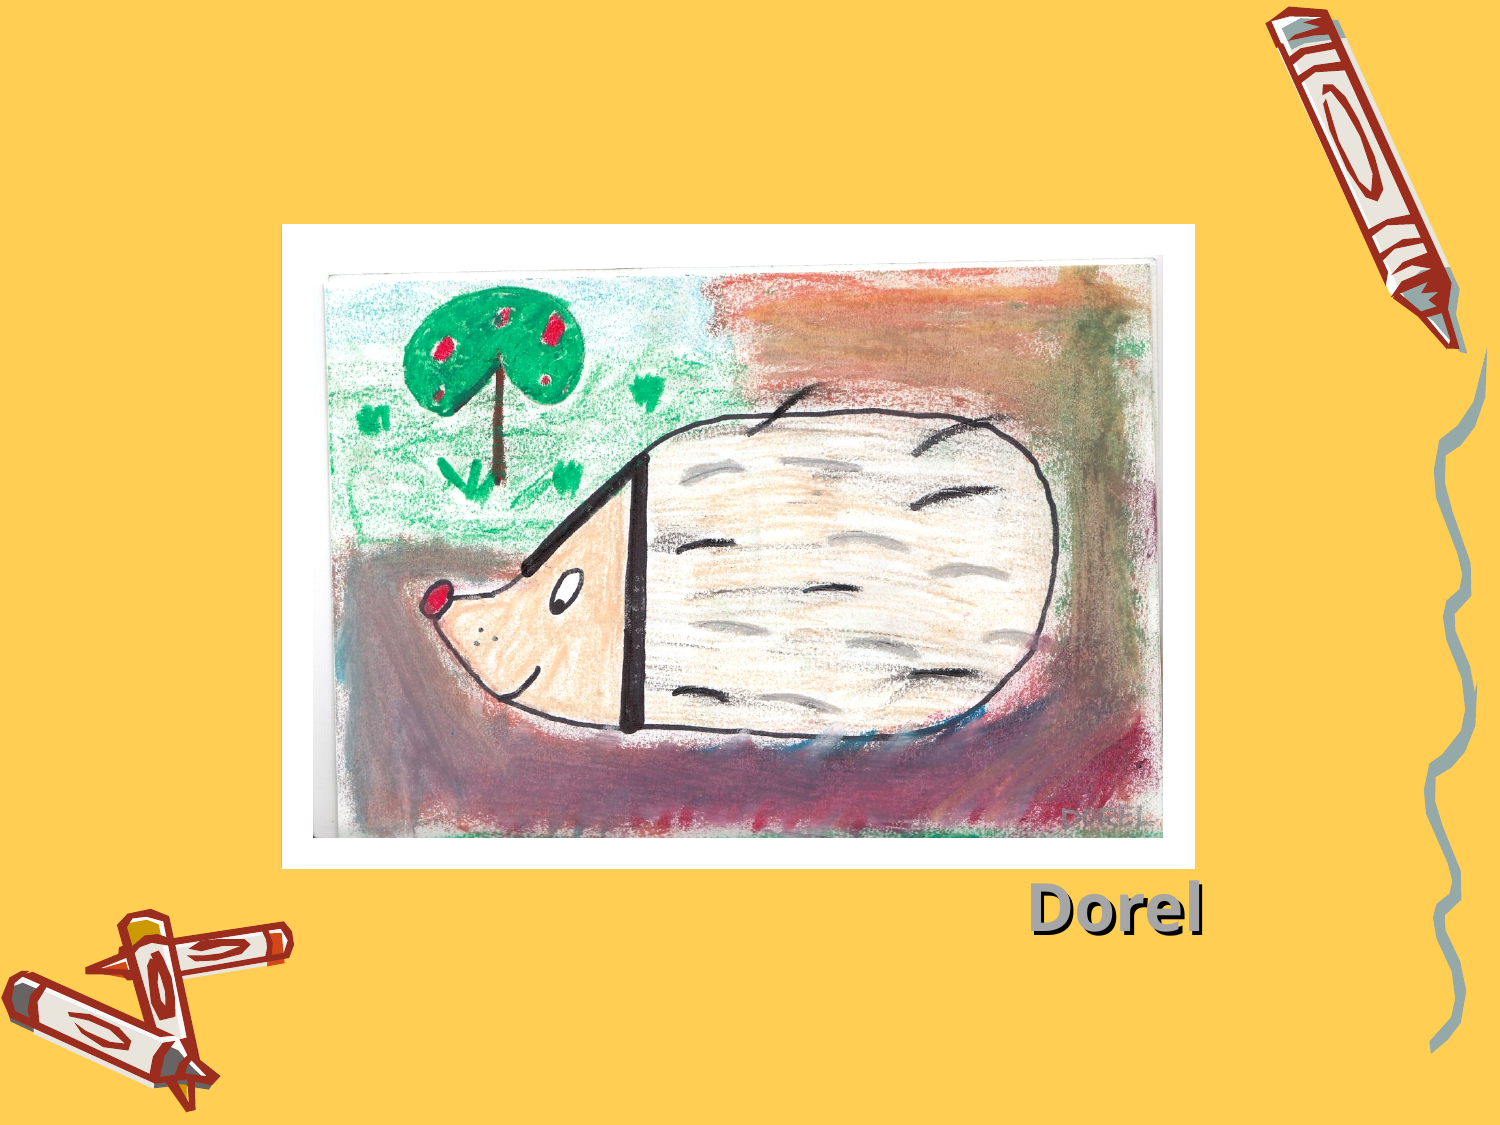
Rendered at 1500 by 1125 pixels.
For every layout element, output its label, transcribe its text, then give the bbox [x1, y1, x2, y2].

text_box Dorel [1010, 858, 1220, 953]
picture [312, 255, 1164, 838]
